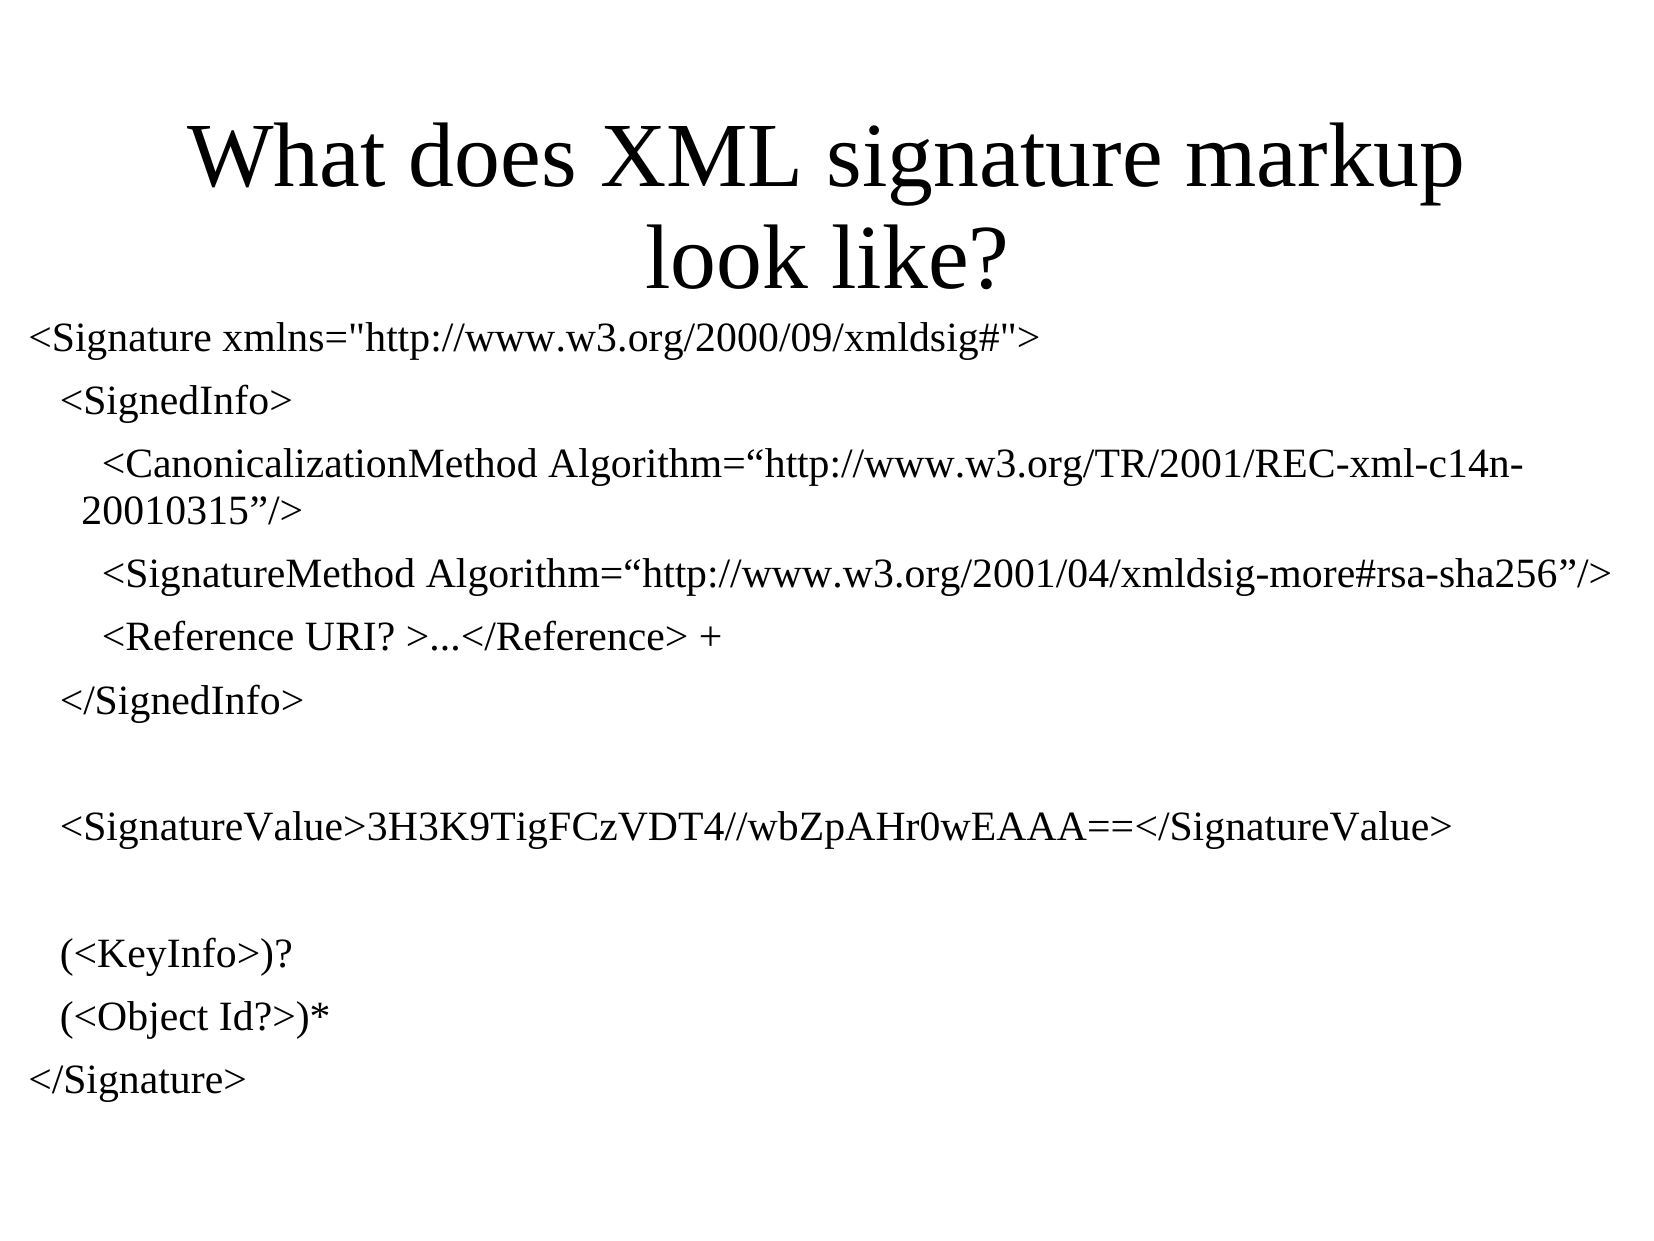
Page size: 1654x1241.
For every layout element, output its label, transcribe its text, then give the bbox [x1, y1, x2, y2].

list <Signature xmlns="http://www.w3.org/2000/09/xmldsig#"> <SignedInfo> <CanonicalizationMethod Algorithm=“http://www.w3.org/TR/2001/REC-xml-c14n-20010315”/> <SignatureMethod Algorithm=“http://www.w3.org/2001/04/xmldsig-more#rsa-sha256”/> <Reference URI? >...</Reference> + </SignedInfo> <SignatureValue>3H3K9TigFCzVDT4//wbZpAHr0wEAAA==</SignatureValue> (<KeyInfo>)? (<Object Id?>)* </Signature> [10, 314, 1654, 1241]
title What does XML signature markup look like? [121, 100, 1534, 312]
